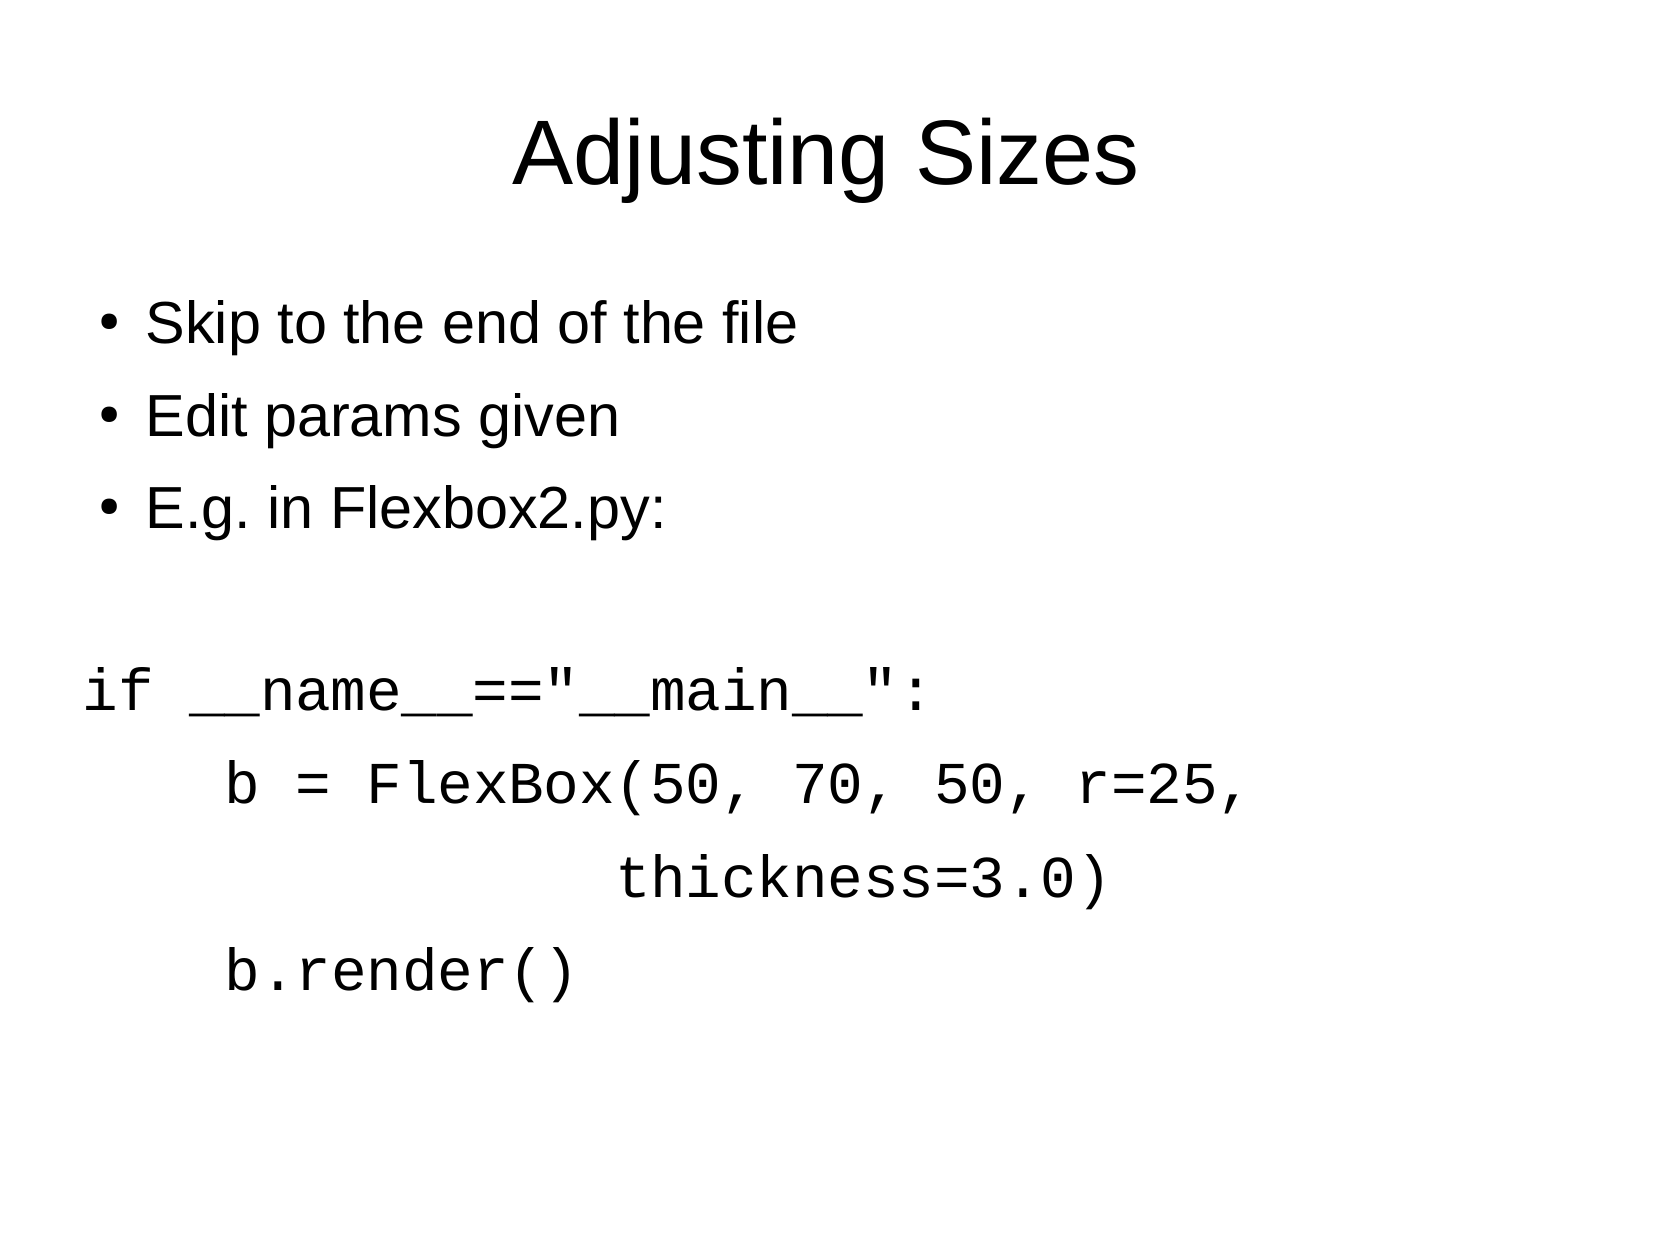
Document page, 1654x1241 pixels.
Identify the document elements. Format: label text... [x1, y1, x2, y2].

list Skip to the end of the file Edit params given E.g. in Flexbox2.py: if __name__=="__main__": b = FlexBox(50, 70, 50, r=25, thickness=3.0) b.render() [82, 290, 1571, 1010]
title Adjusting Sizes [82, 49, 1571, 257]
